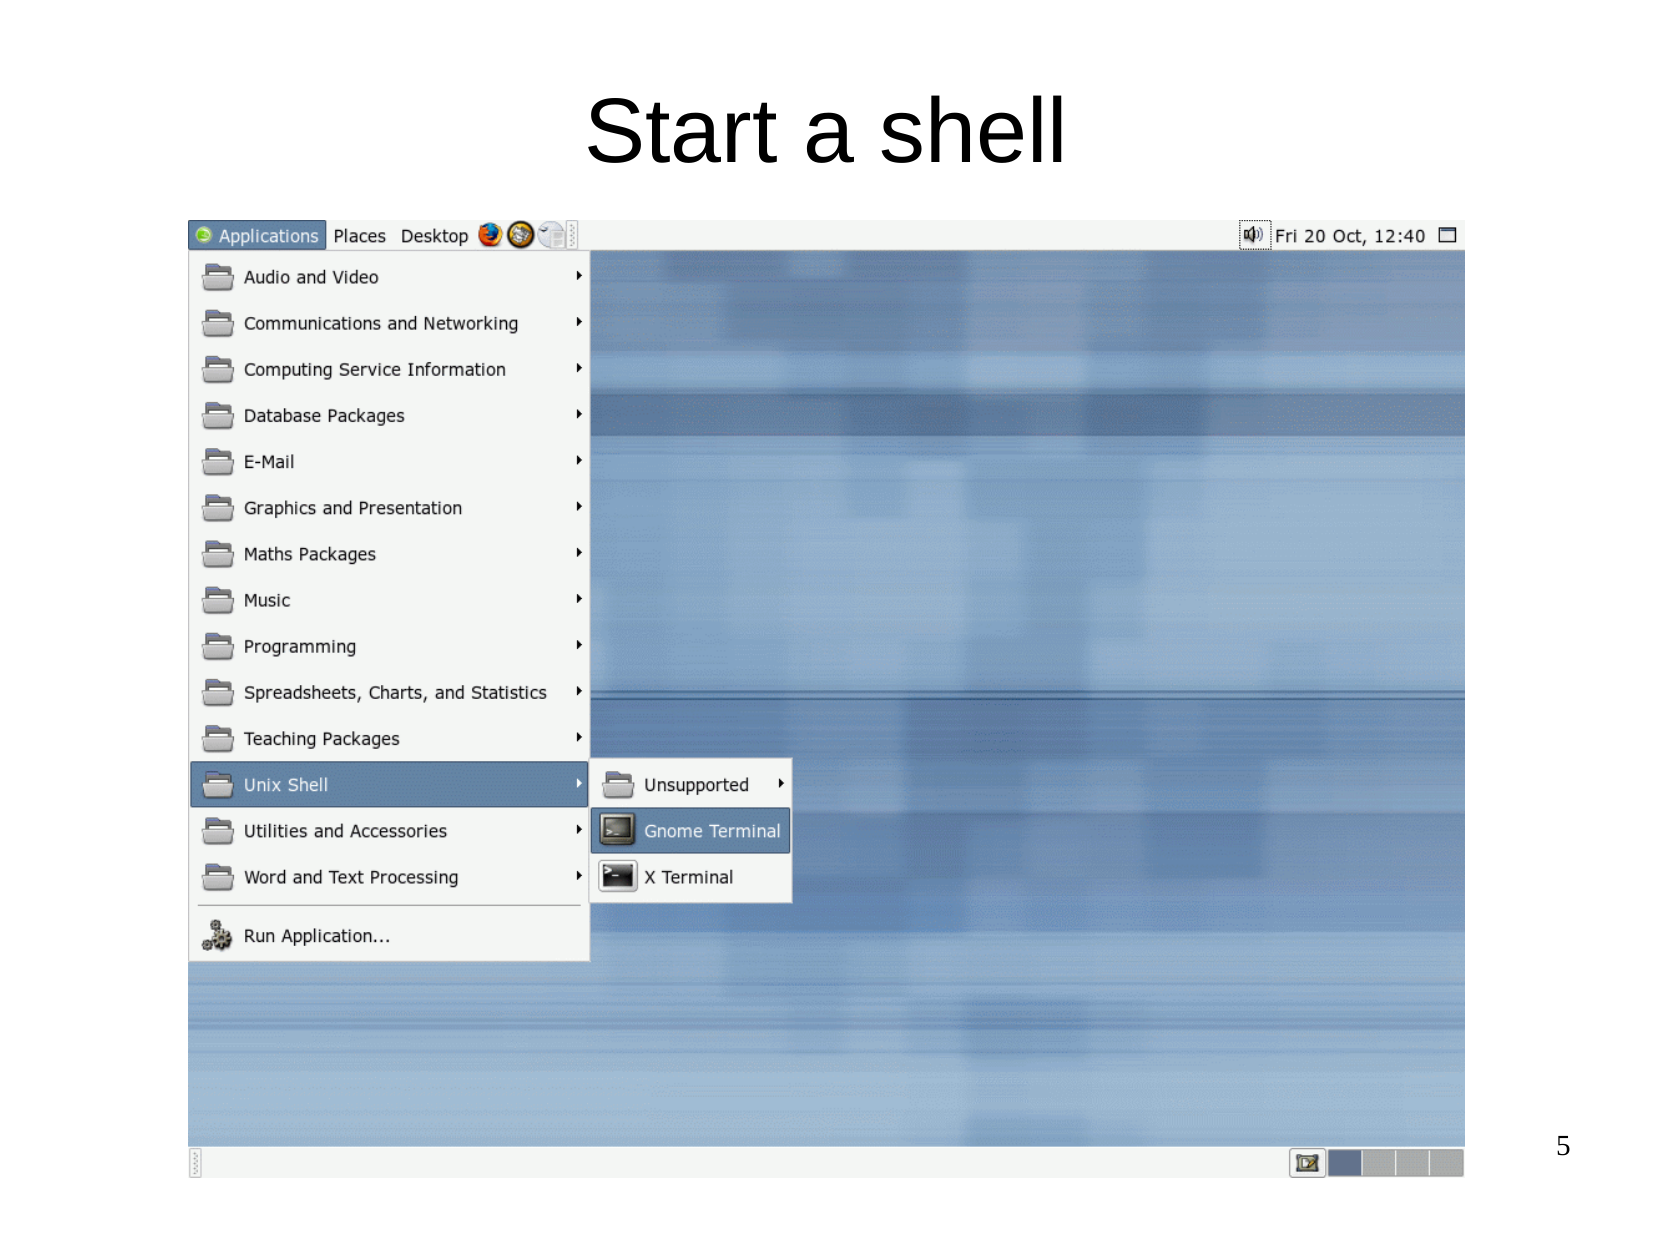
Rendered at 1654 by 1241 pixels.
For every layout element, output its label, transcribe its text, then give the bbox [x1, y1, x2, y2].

picture [188, 220, 1465, 1178]
title Start a shell [124, 61, 1530, 200]
